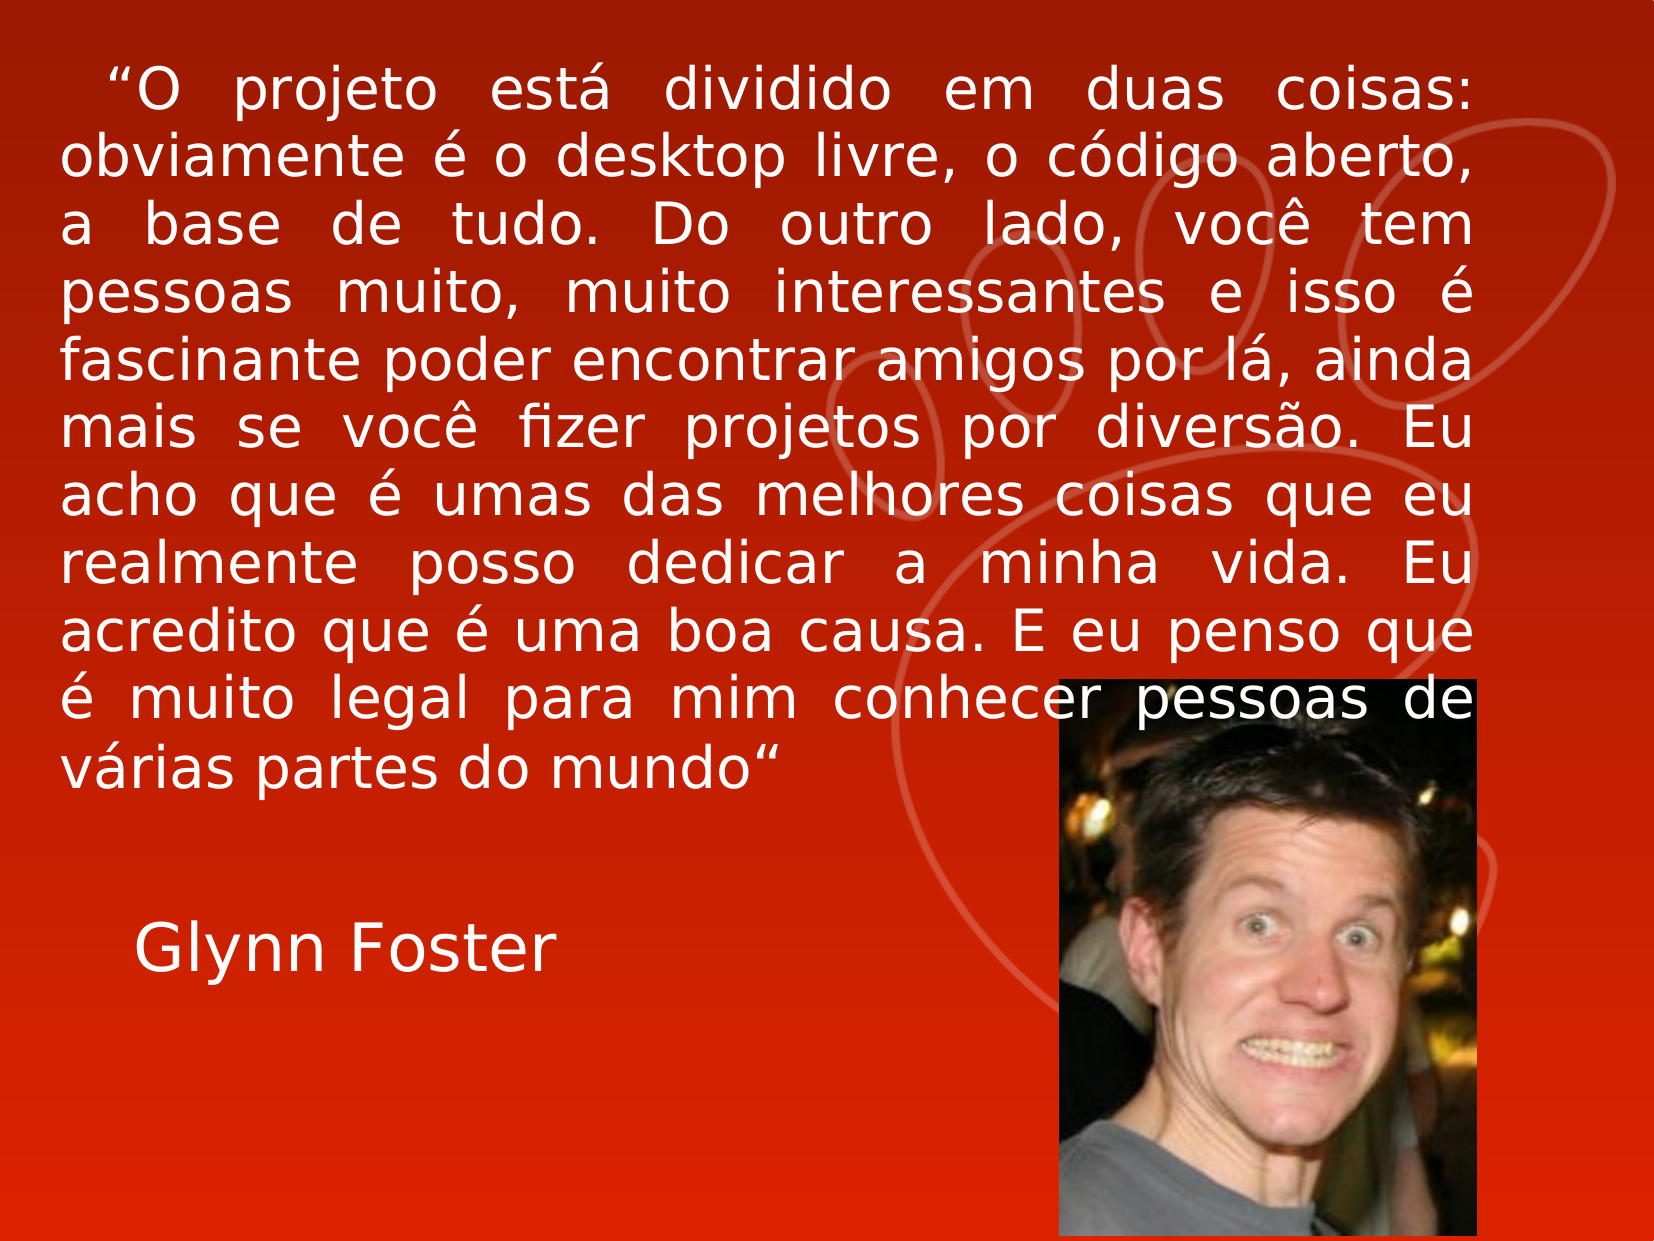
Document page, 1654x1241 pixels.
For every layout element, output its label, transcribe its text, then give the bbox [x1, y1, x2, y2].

list “O projeto está dividido em duas coisas: obviamente é o desktop livre, o código aberto, a base de tudo. Do outro lado, você tem pessoas muito, muito interessantes e isso é fascinante poder encontrar amigos por lá, ainda mais se você fizer projetos por diversão. Eu acho que é umas das melhores coisas que eu realmente posso dedicar a minha vida. Eu acredito que é uma boa causa. E eu penso que é muito legal para mim conhecer pessoas de várias partes do mundo“ Glynn Foster [0, 55, 1477, 988]
picture [826, 118, 1616, 1236]
